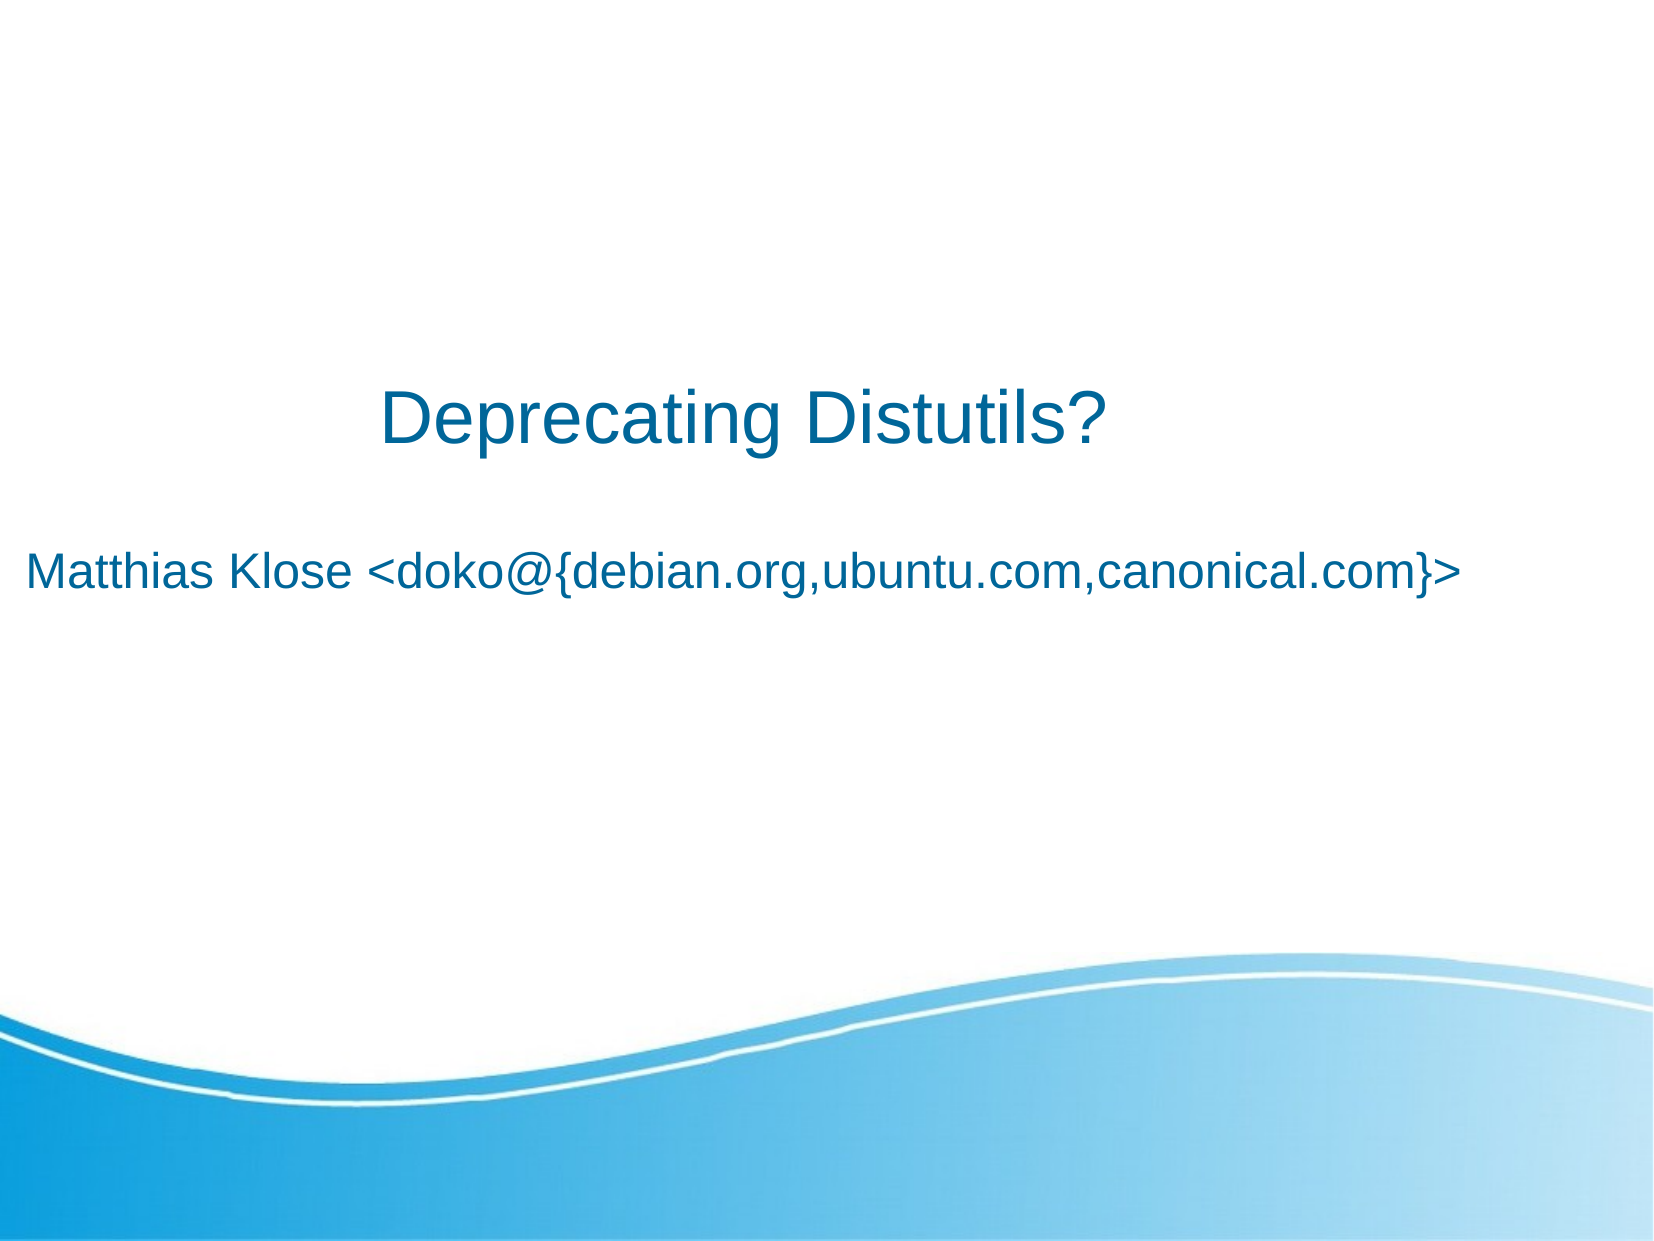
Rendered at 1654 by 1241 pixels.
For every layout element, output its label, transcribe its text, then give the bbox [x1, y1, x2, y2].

picture [0, 952, 1654, 1241]
title Deprecating Distutils? Matthias Klose <doko@{debian.org,ubuntu.com,canonical.com}> [0, 384, 1489, 592]
